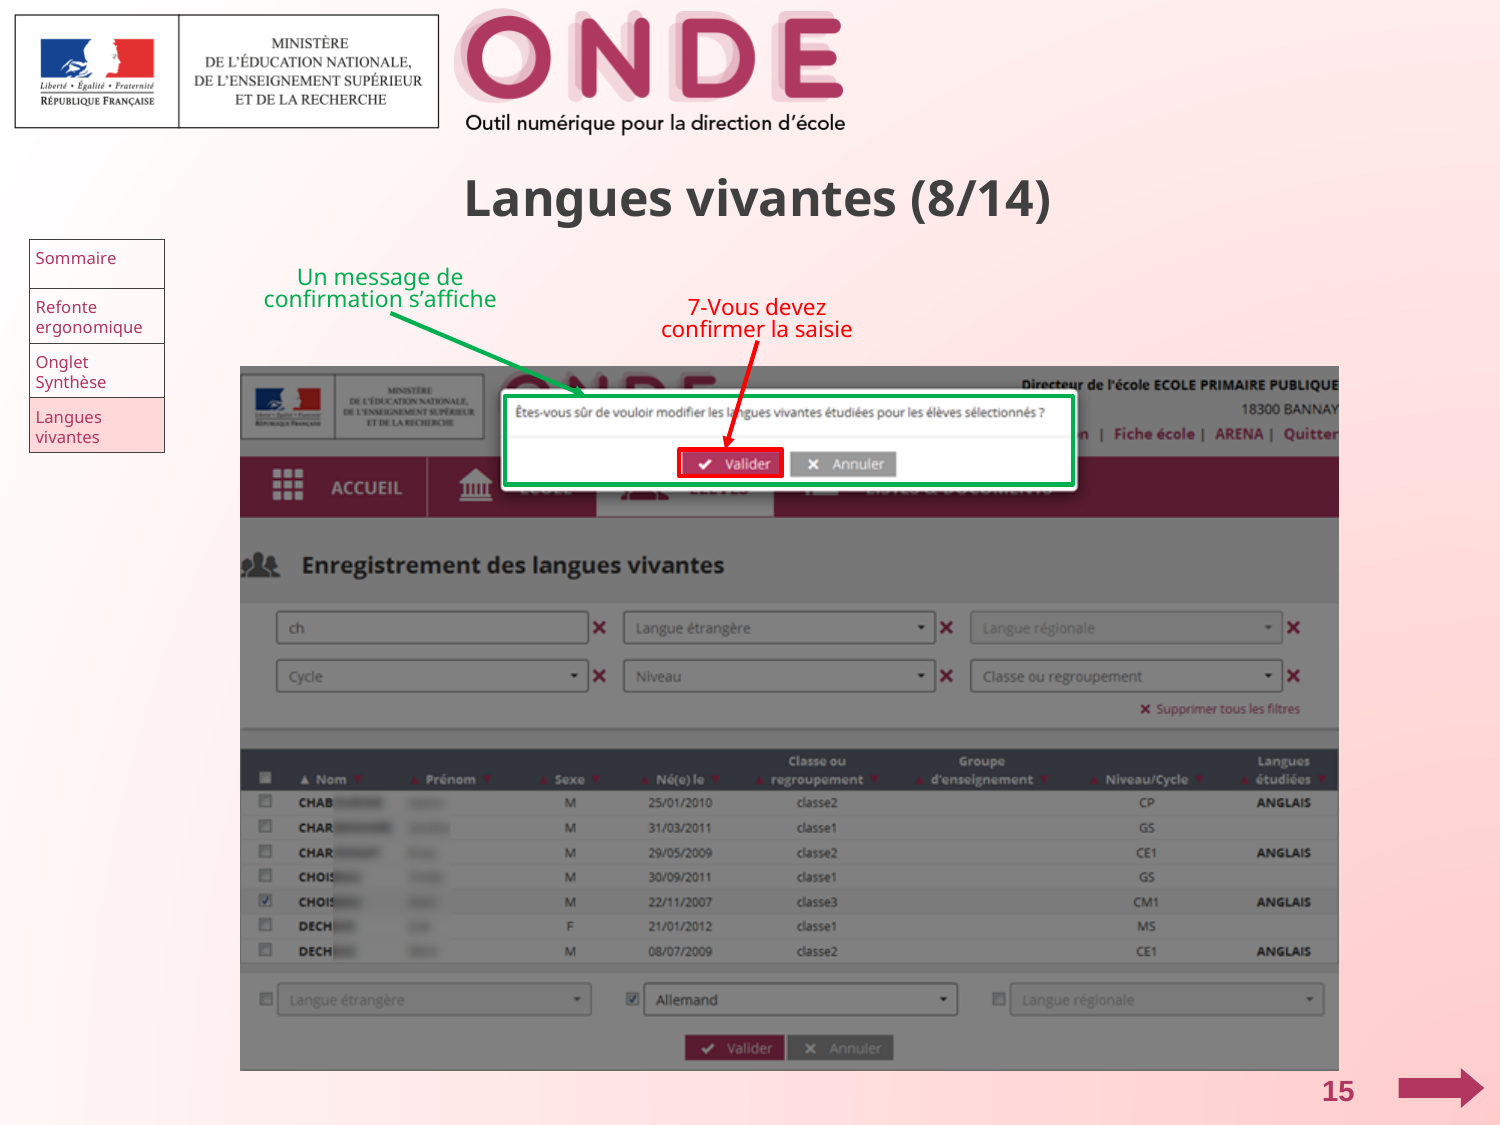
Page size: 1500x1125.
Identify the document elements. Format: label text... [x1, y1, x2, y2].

text_box Un message de confirmation s’affiche [245, 260, 516, 330]
table_header Sommaire [30, 240, 164, 288]
text_box [1399, 1070, 1483, 1106]
table_cell Onglet Synthèse [30, 344, 164, 397]
picture [0, 0, 1500, 1125]
text_box <numéro> [1257, 1064, 1420, 1117]
table_cell Refonte ergonomique [30, 289, 164, 343]
text_box 7-Vous devez confirmer la saisie [623, 290, 891, 350]
table_cell Langues vivantes [30, 398, 164, 452]
text_box Langues vivantes (8/14) [82, 154, 1433, 238]
